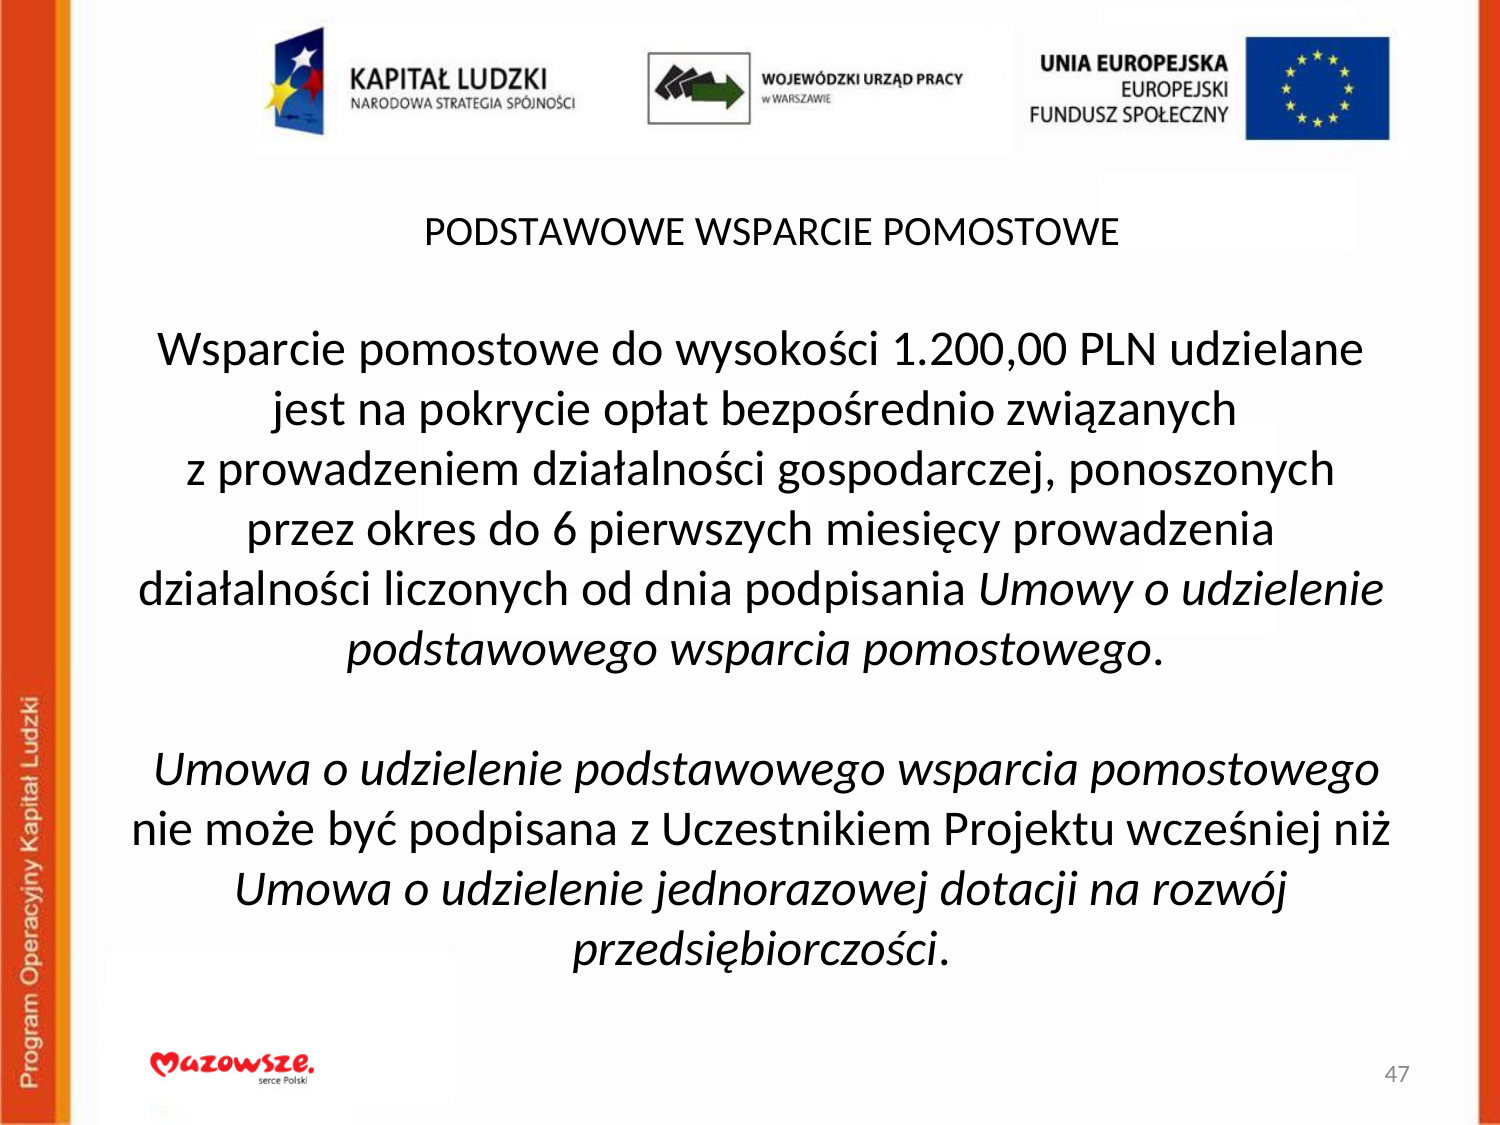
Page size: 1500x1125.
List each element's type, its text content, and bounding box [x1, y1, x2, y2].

text_box <numer> [1074, 1042, 1426, 1103]
text_box PODSTAWOWE WSPARCIE POMOSTOWE [194, 196, 1351, 256]
picture [0, 0, 1500, 1125]
title Wsparcie pomostowe do wysokości 1.200,00 PLN udzielane jest na pokrycie opłat bezpośrednio związanych z prowadzeniem działalności gospodarczej, ponoszonych przez okres do 6 pierwszych miesięcy prowadzenia działalności liczonych od dnia podpisania Umowy o udzielenie podstawowego wsparcia pomostowego. Umowa o udzielenie podstawowego wsparcia pomostowego nie może być podpisana z Uczestnikiem Projektu wcześniej niż Umowa o udzielenie jednorazowej dotacji na rozwój przedsiębiorczości. [112, 278, 1411, 1012]
